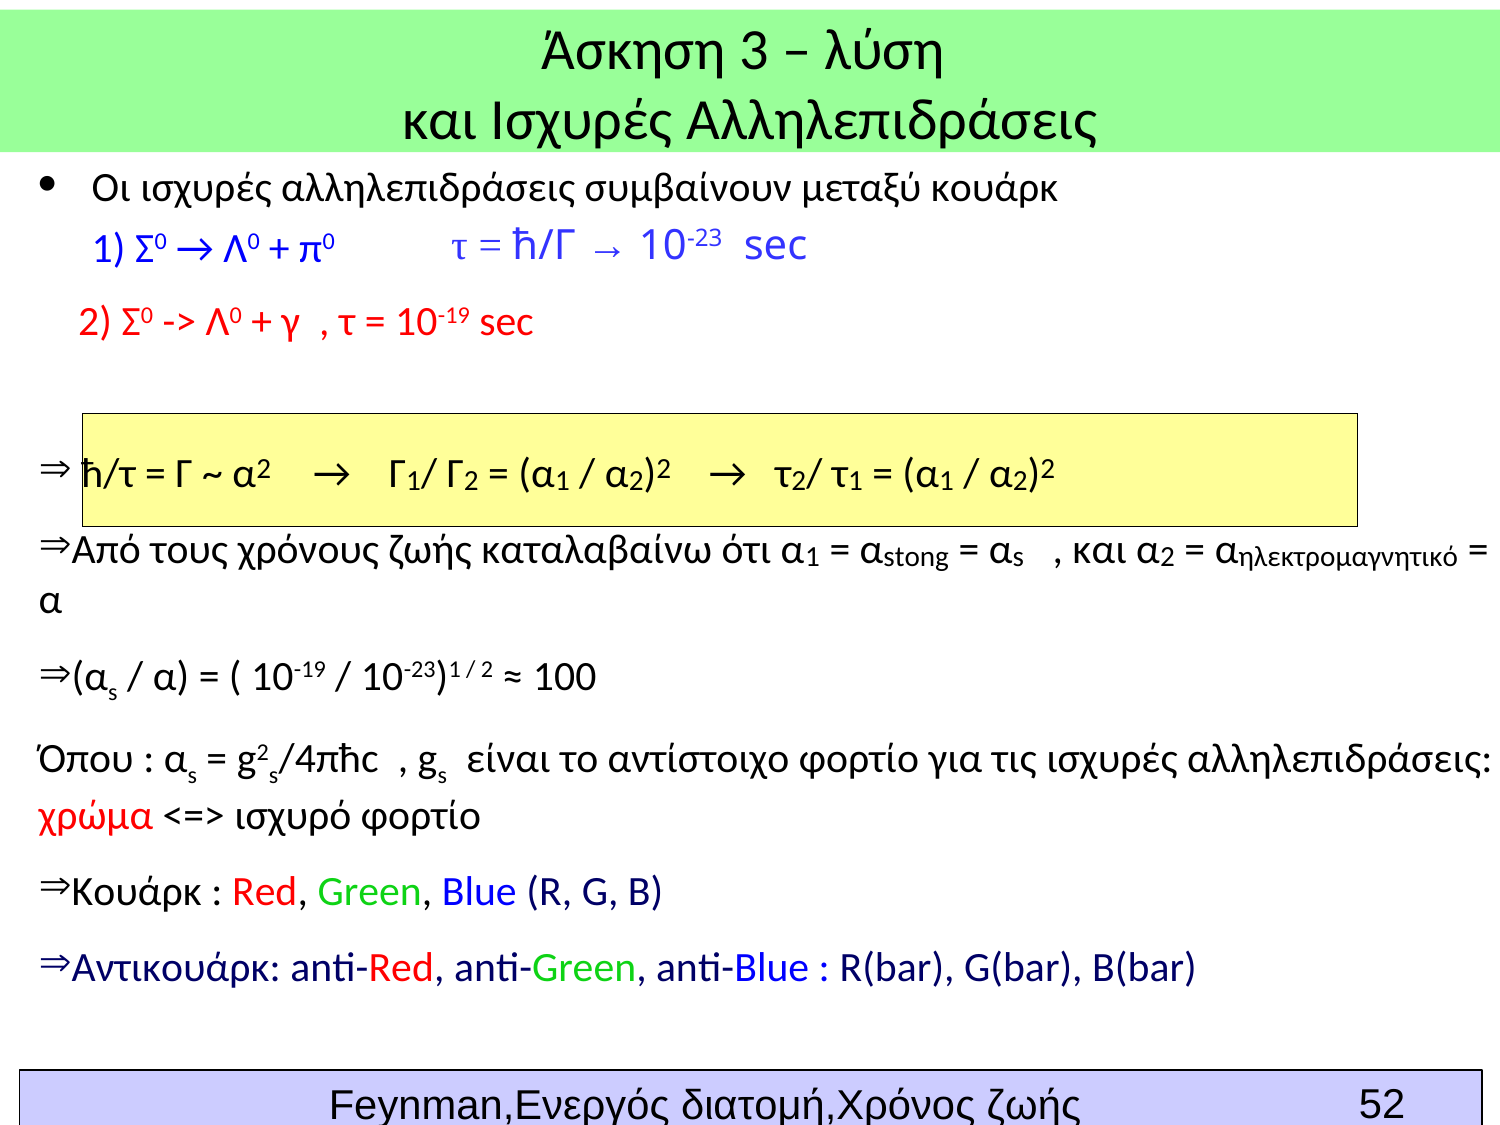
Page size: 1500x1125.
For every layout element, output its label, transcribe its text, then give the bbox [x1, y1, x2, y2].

text_box Οι ισχυρές αλληλεπιδράσεις συμβαίνουν μεταξύ κουάρκ 1) Σ0 → Λ0 + π0 [21, 152, 1322, 578]
text_box τ = ћ/Γ → 10-23 sec [436, 210, 937, 276]
text_box 2) Σ0 -> Λ0 + γ , τ = 10-19 sec ћ/τ = Γ ~ α2 → Γ1/ Γ2 = (α1 / α2)2 → τ2/ τ1 = (α1 / α2)2 Από τους χρόνους ζωής καταλαβαίνω ότι α1 = αstong = αs , και α2 = αηλεκτρομαγνητικό = α (αs / α) = ( 10-19 / 10-23)1 / 2 ≈ 100 Όπου : αs = g2s/4πћc , gs είναι το αντίστοιχο φορτίο για τις ισχυρές αλληλεπιδράσεις: χρώμα <=> ισχυρό φορτίο Κουάρκ : Red, Green, Blue (R, G, B) Αντικουάρκ: anti-Red, anti-Green, anti-Blue : R(bar), G(bar), B(bar) [23, 286, 1500, 998]
text_box Άσκηση 3 – λύση και Ισχυρές Αλληλεπιδράσεις [0, 9, 1500, 153]
